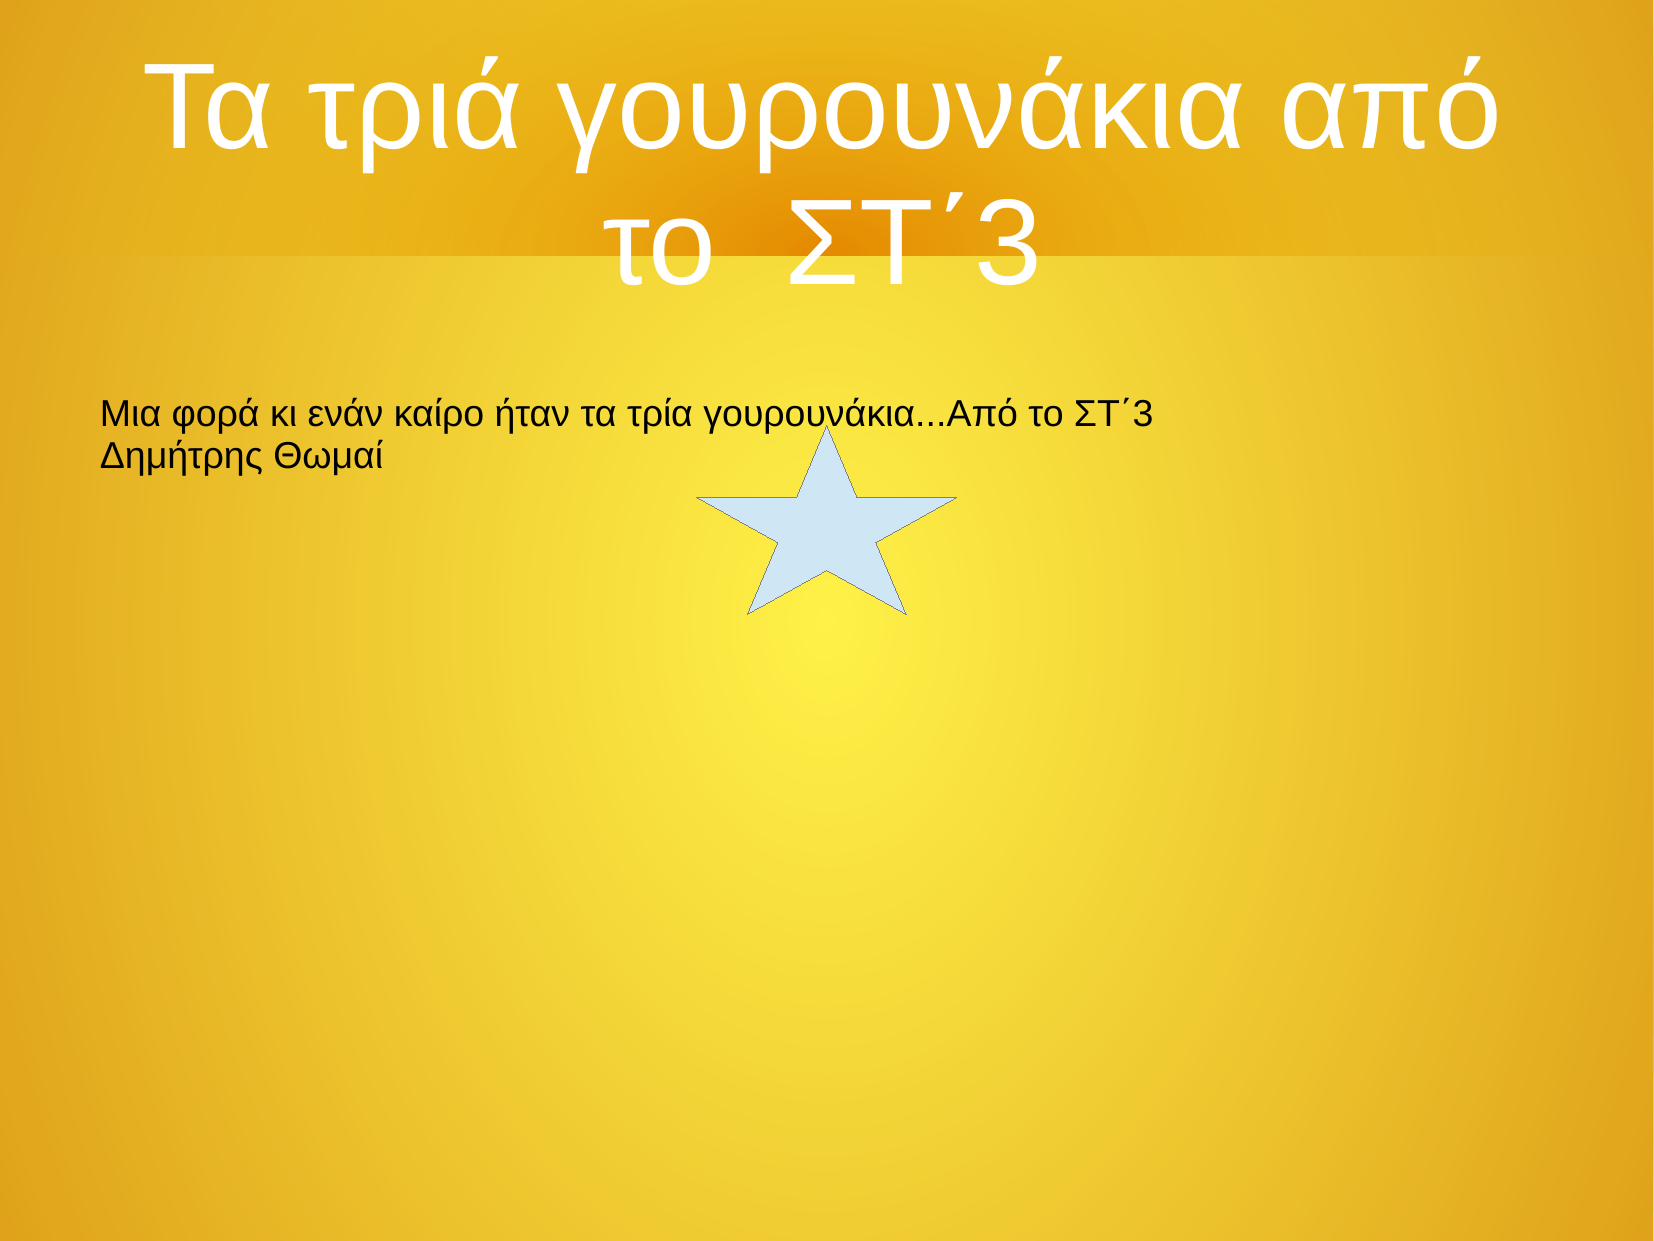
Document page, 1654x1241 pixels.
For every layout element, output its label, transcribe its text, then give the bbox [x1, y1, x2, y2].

title Τα τριά γουρουνάκια από το ΣΤ΄3 [78, 37, 1567, 311]
text_box [696, 425, 957, 615]
text_box Μια φορά κι ενάν καίρο ήταν τα τρία γουρουνάκια...Από το ΣΤ΄3 Δημήτρης Θωμαί [85, 385, 1170, 485]
